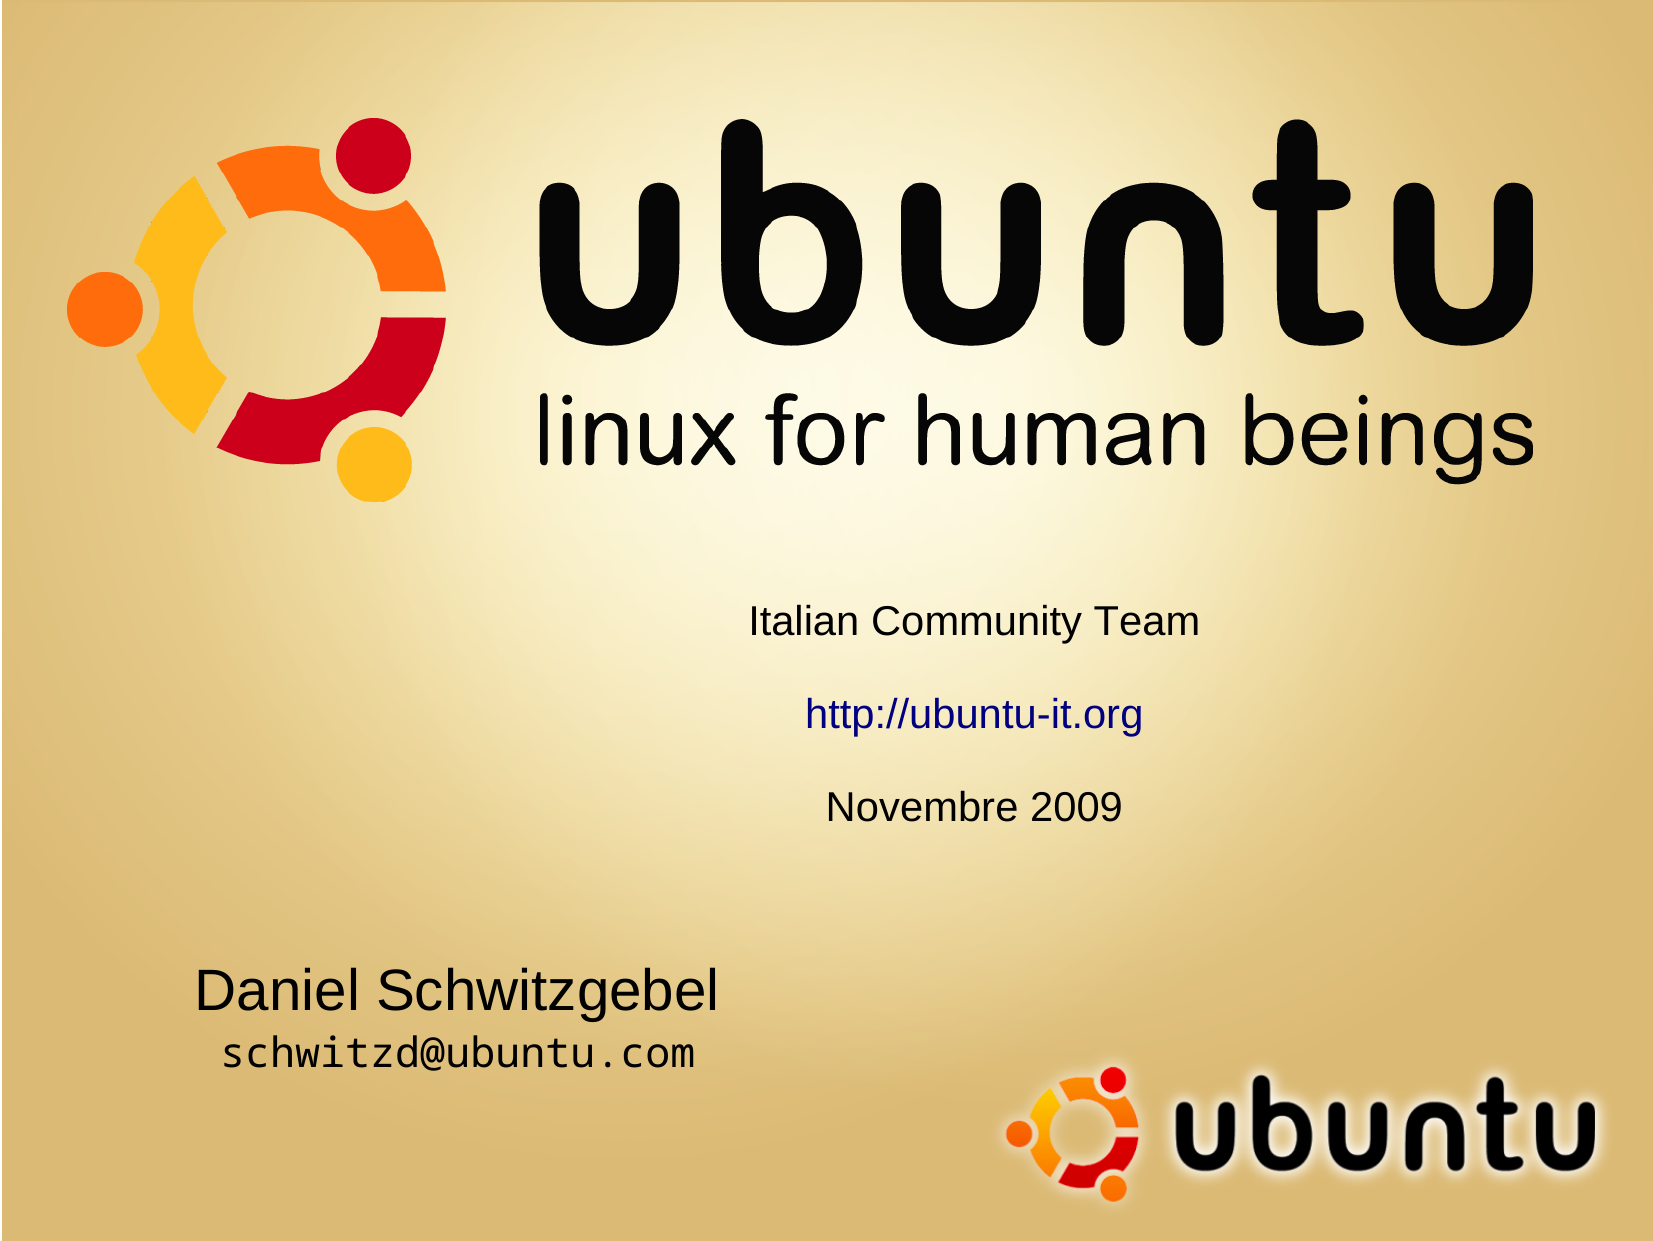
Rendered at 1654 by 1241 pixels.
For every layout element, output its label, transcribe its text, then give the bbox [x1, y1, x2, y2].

text_box Italian Community Team http://ubuntu-it.org Novembre 2009 [531, 590, 1418, 918]
picture [2, 0, 1654, 1241]
title Daniel Schwitzgebel schwitzd@ubuntu.com [29, 826, 886, 1211]
